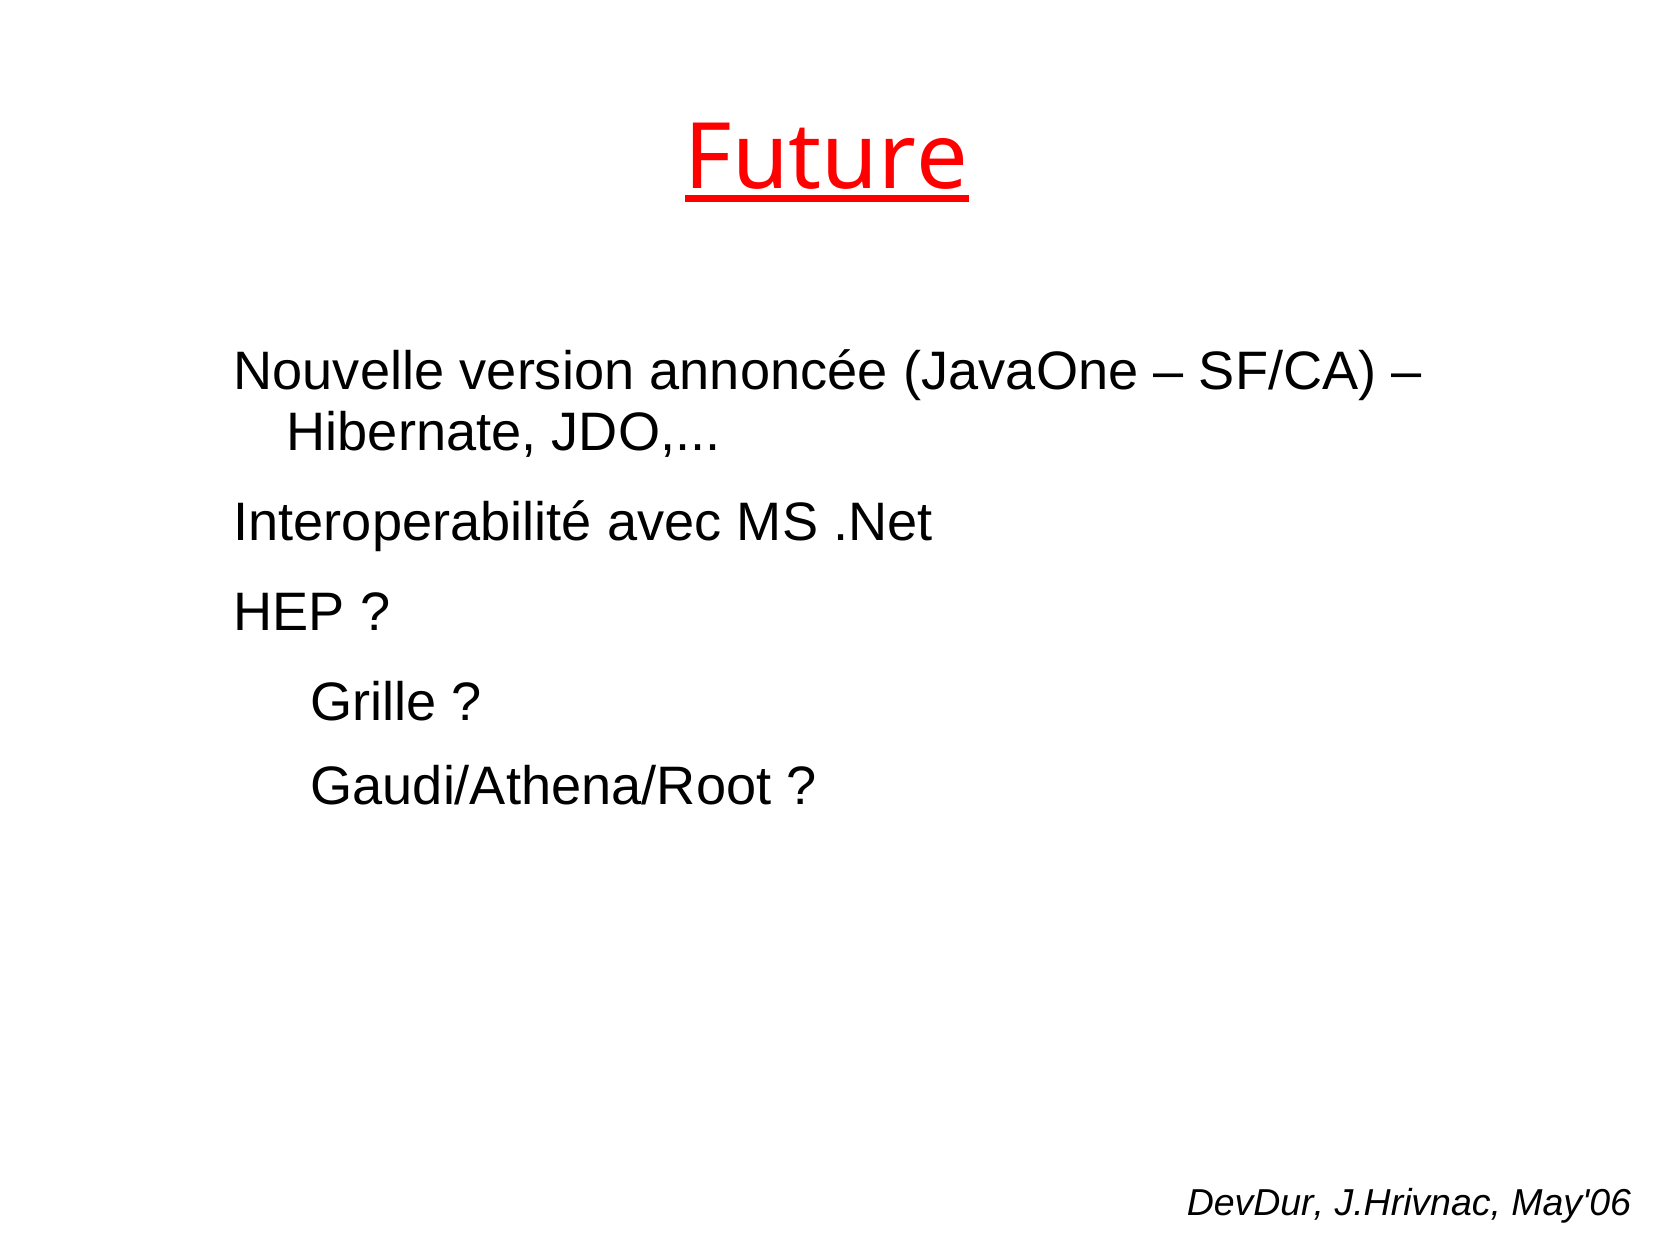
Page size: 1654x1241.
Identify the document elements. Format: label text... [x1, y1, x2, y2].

list Nouvelle version annoncée (JavaOne – SF/CA) – Hibernate, JDO,... Interoperabilité avec MS .Net HEP ? Grille ? Gaudi/Athena/Root ? [215, 340, 1501, 897]
text_box DevDur, J.Hrivnac, May'06 [1172, 1174, 1648, 1232]
title Future [82, 49, 1571, 257]
